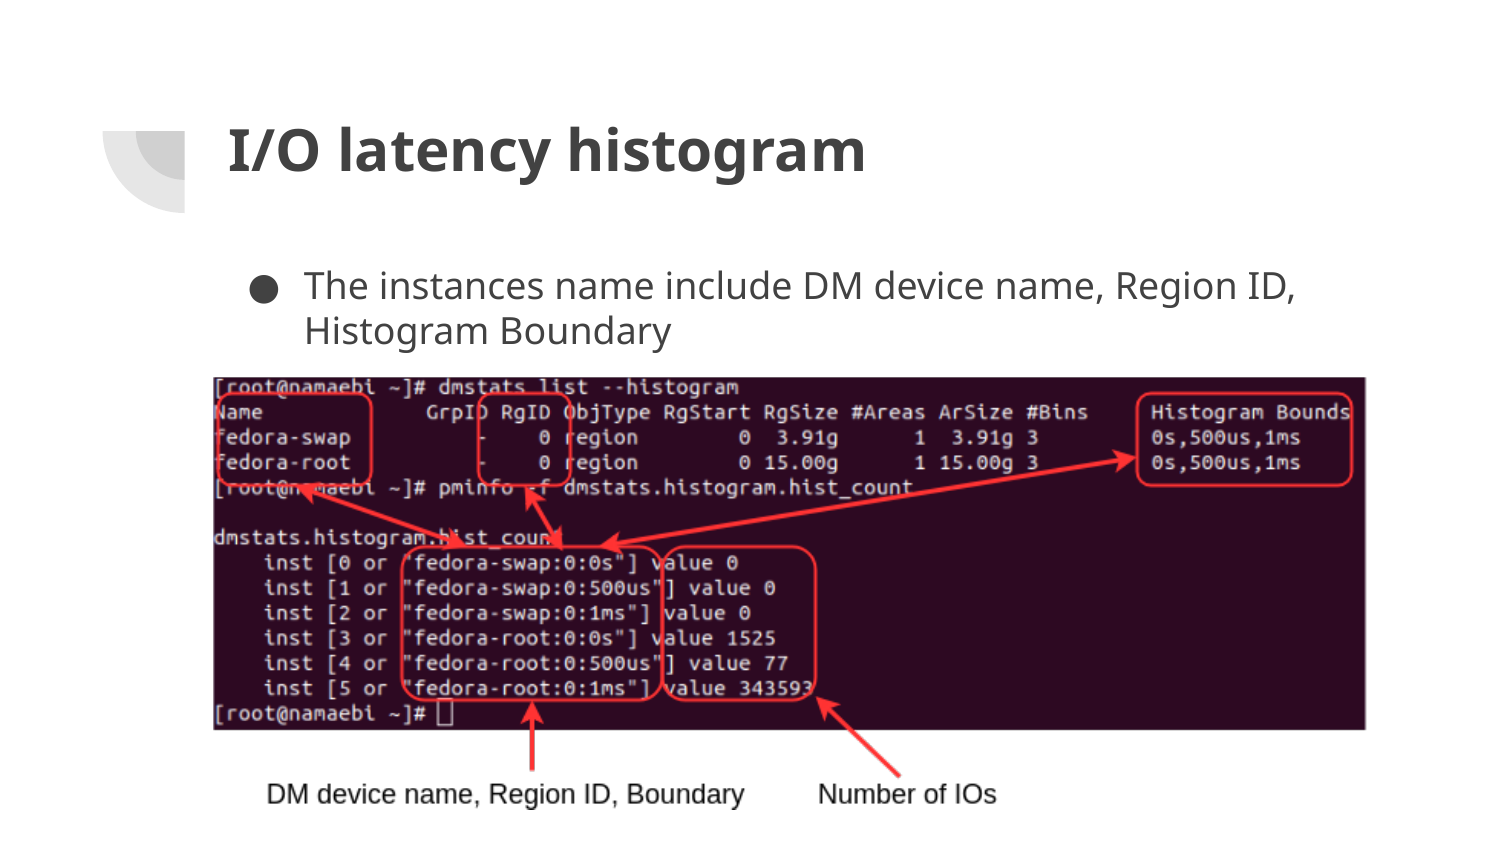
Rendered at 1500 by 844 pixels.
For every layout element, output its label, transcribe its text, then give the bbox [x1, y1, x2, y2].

list The instances name include DM device name, Region ID, Histogram Boundary [213, 247, 1368, 665]
title I/O latency histogram [213, 98, 1368, 247]
picture [213, 665, 1368, 810]
